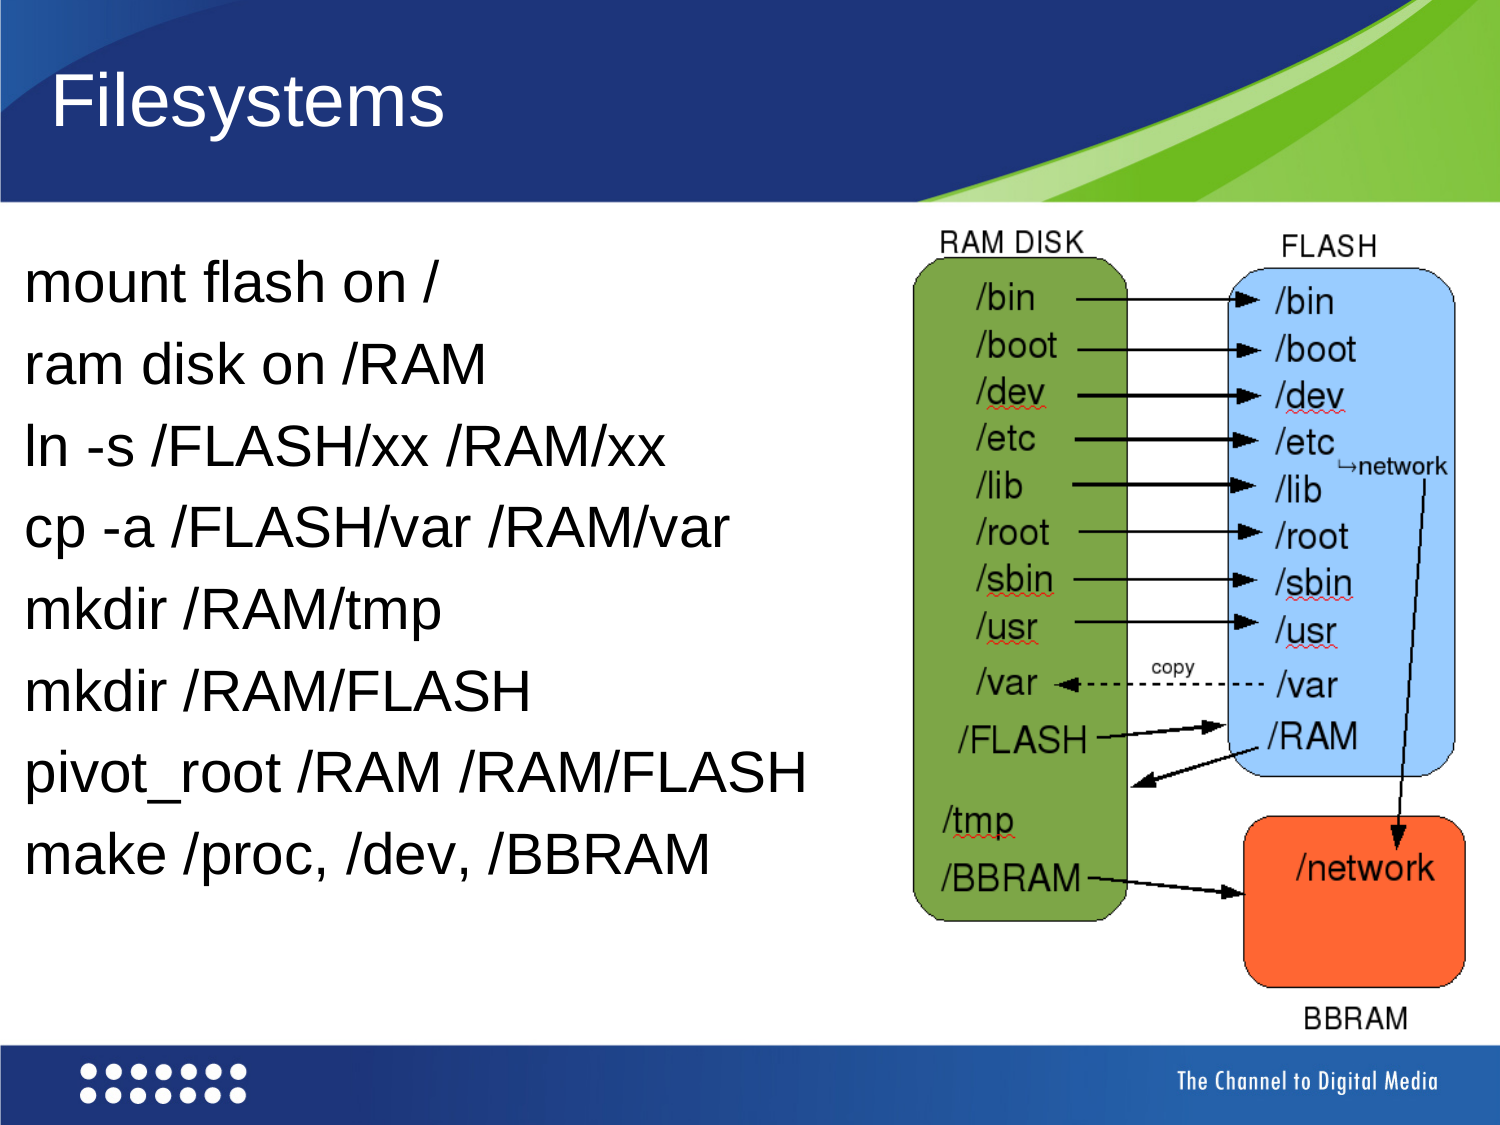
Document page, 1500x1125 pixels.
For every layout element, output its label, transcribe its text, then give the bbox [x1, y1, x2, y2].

list mount flash on / ram disk on /RAM ln -s /FLASH/xx /RAM/xx cp -a /FLASH/var /RAM/var mkdir /RAM/tmp mkdir /RAM/FLASH pivot_root /RAM /RAM/FLASH make /proc, /dev, /BBRAM [24, 250, 892, 986]
title Filesystems [50, 32, 1450, 168]
picture [0, 0, 1500, 1125]
